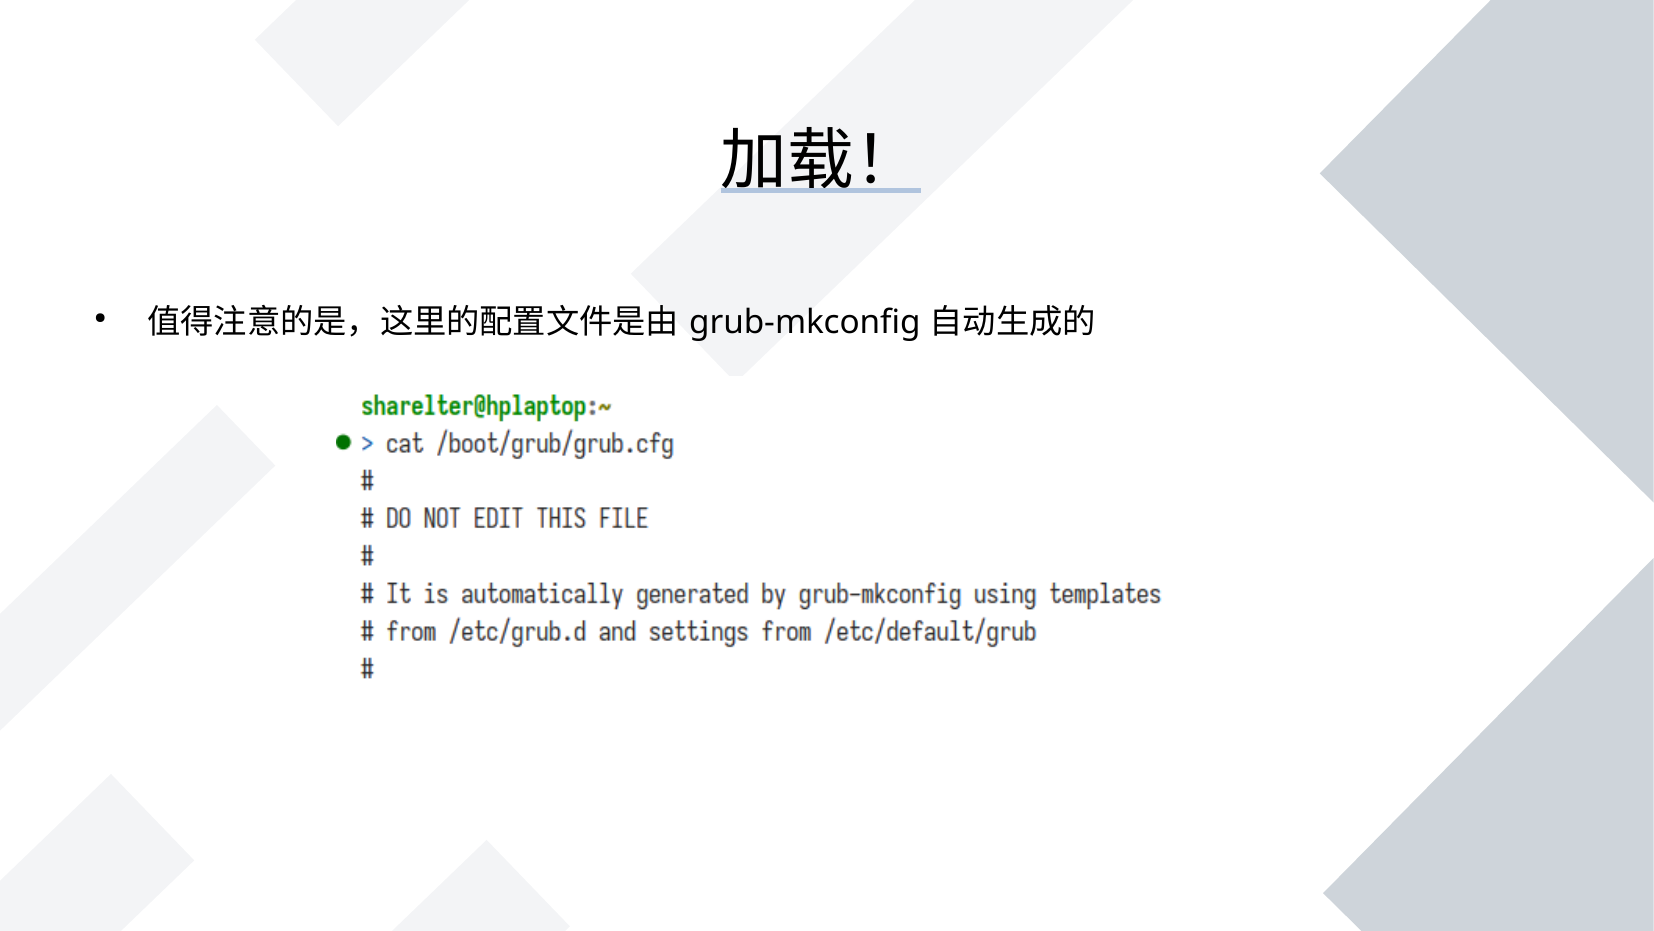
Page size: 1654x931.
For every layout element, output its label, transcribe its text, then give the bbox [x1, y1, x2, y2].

title 加载！ [76, 76, 1565, 232]
picture [336, 376, 1238, 713]
list 值得注意的是，这里的配置文件是由grub-mkconfig自动生成的 [76, 295, 1565, 835]
